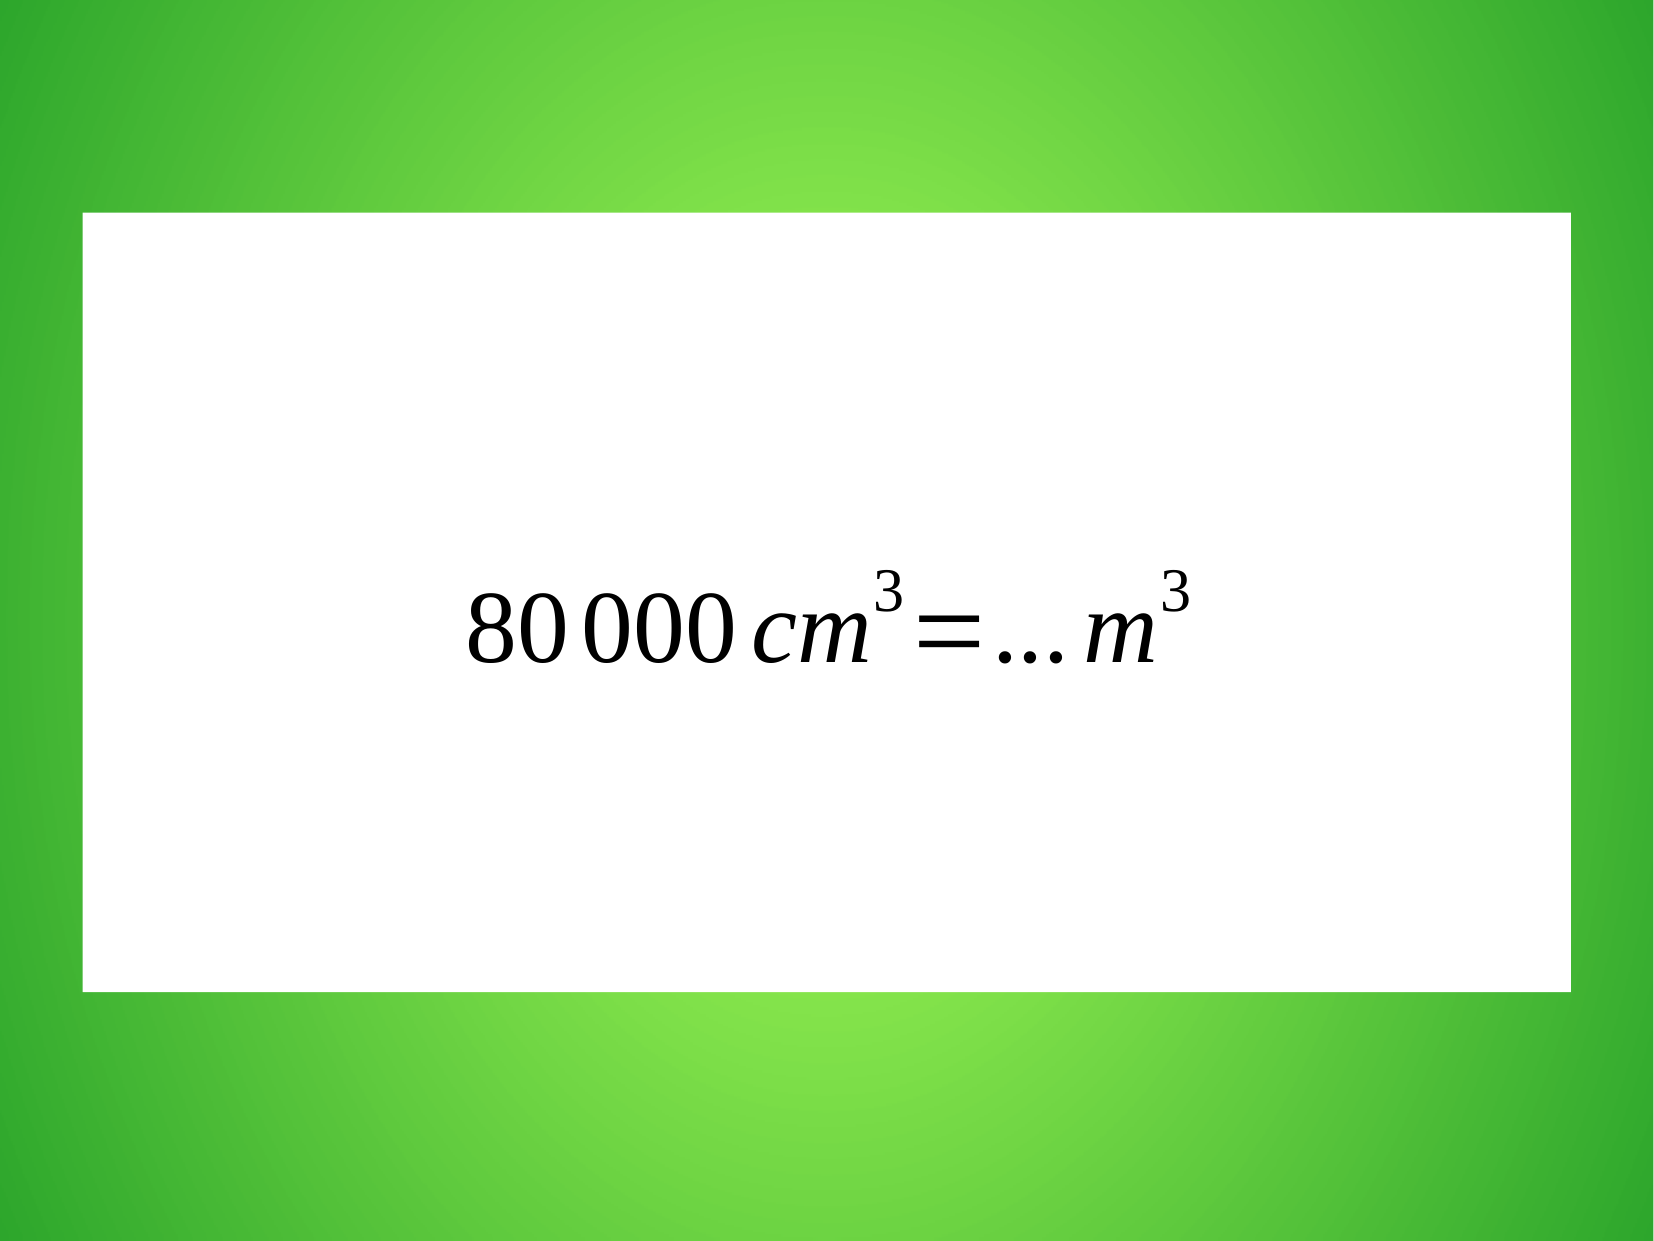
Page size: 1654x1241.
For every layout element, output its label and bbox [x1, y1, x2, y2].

chart [459, 555, 1197, 685]
picture [0, 0, 1654, 1241]
subtitle [82, 212, 1571, 993]
